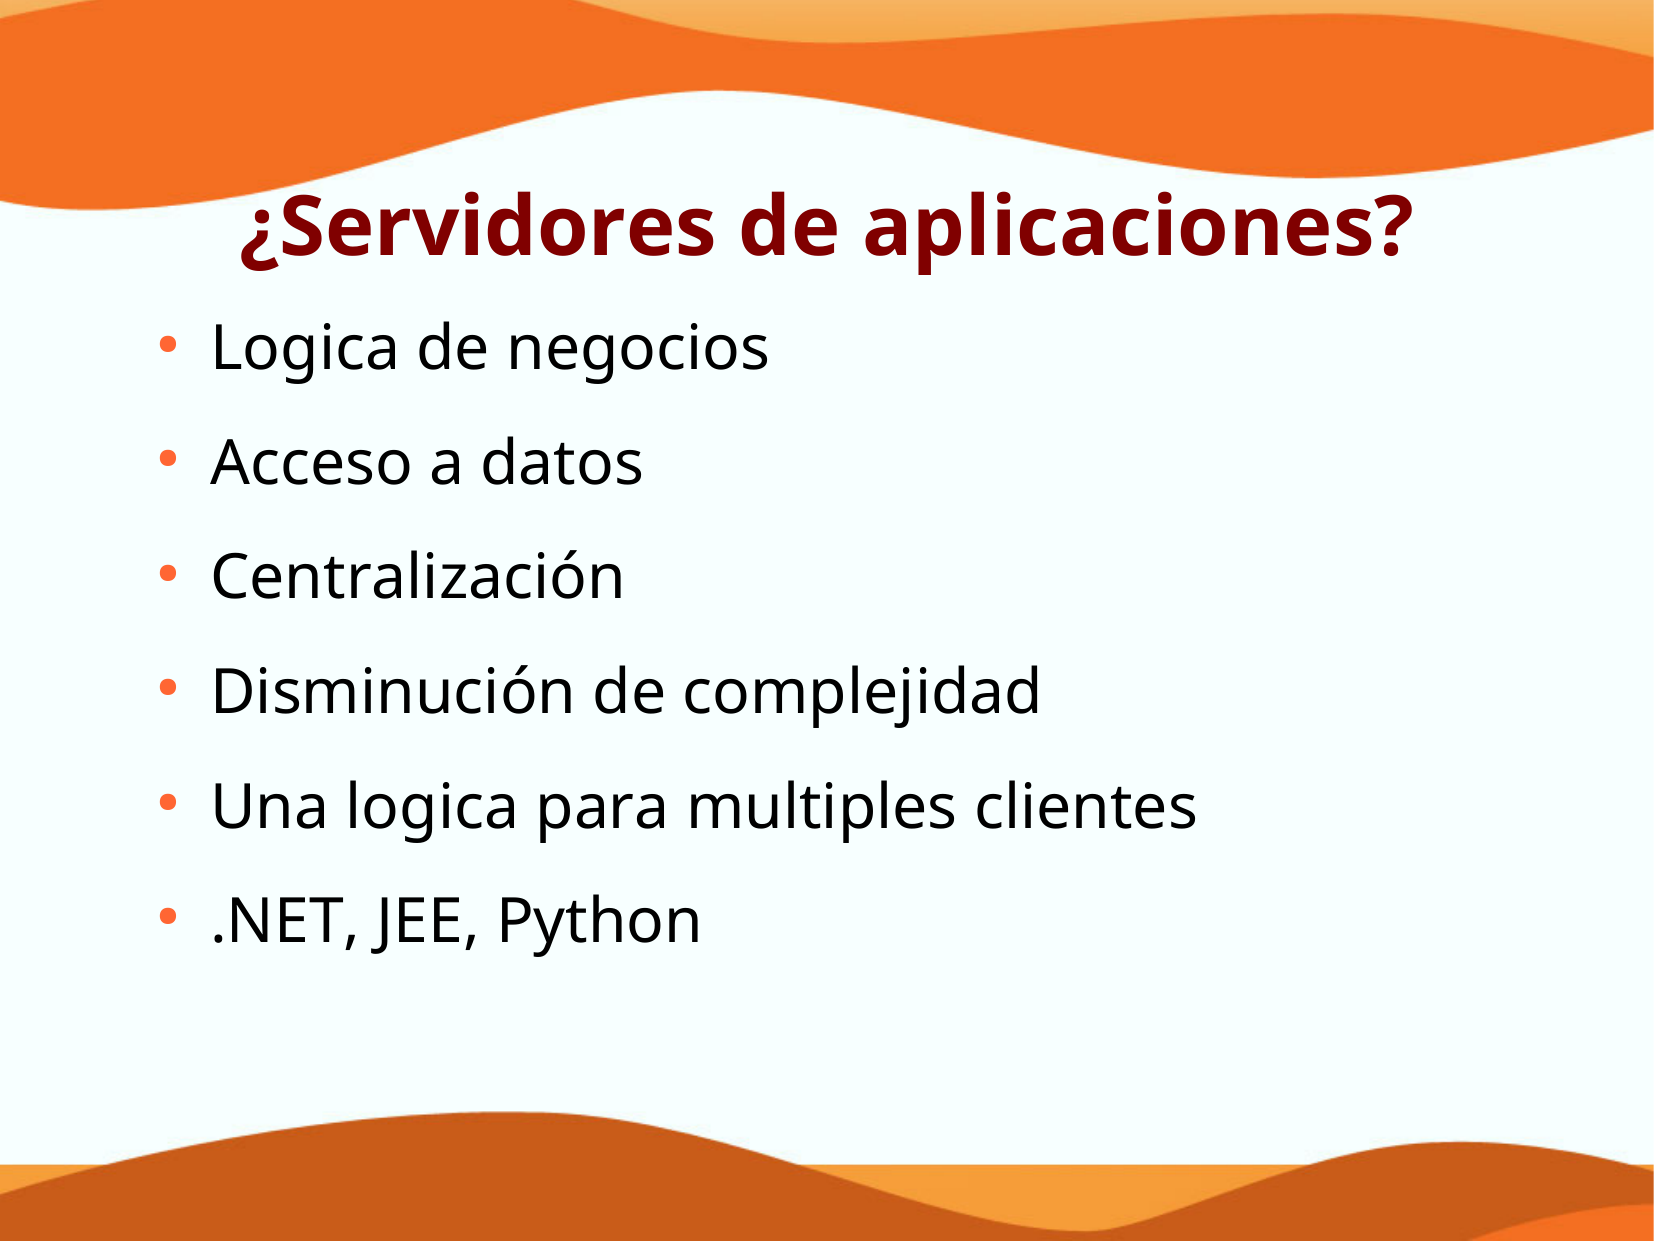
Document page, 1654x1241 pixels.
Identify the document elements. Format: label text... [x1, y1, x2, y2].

list Logica de negocios Acceso a datos Centralización Disminución de complejidad Una logica para multiples clientes .NET, JEE, Python [121, 303, 1534, 1138]
title ¿Servidores de aplicaciones? [121, 144, 1534, 303]
picture [0, 0, 1654, 1241]
